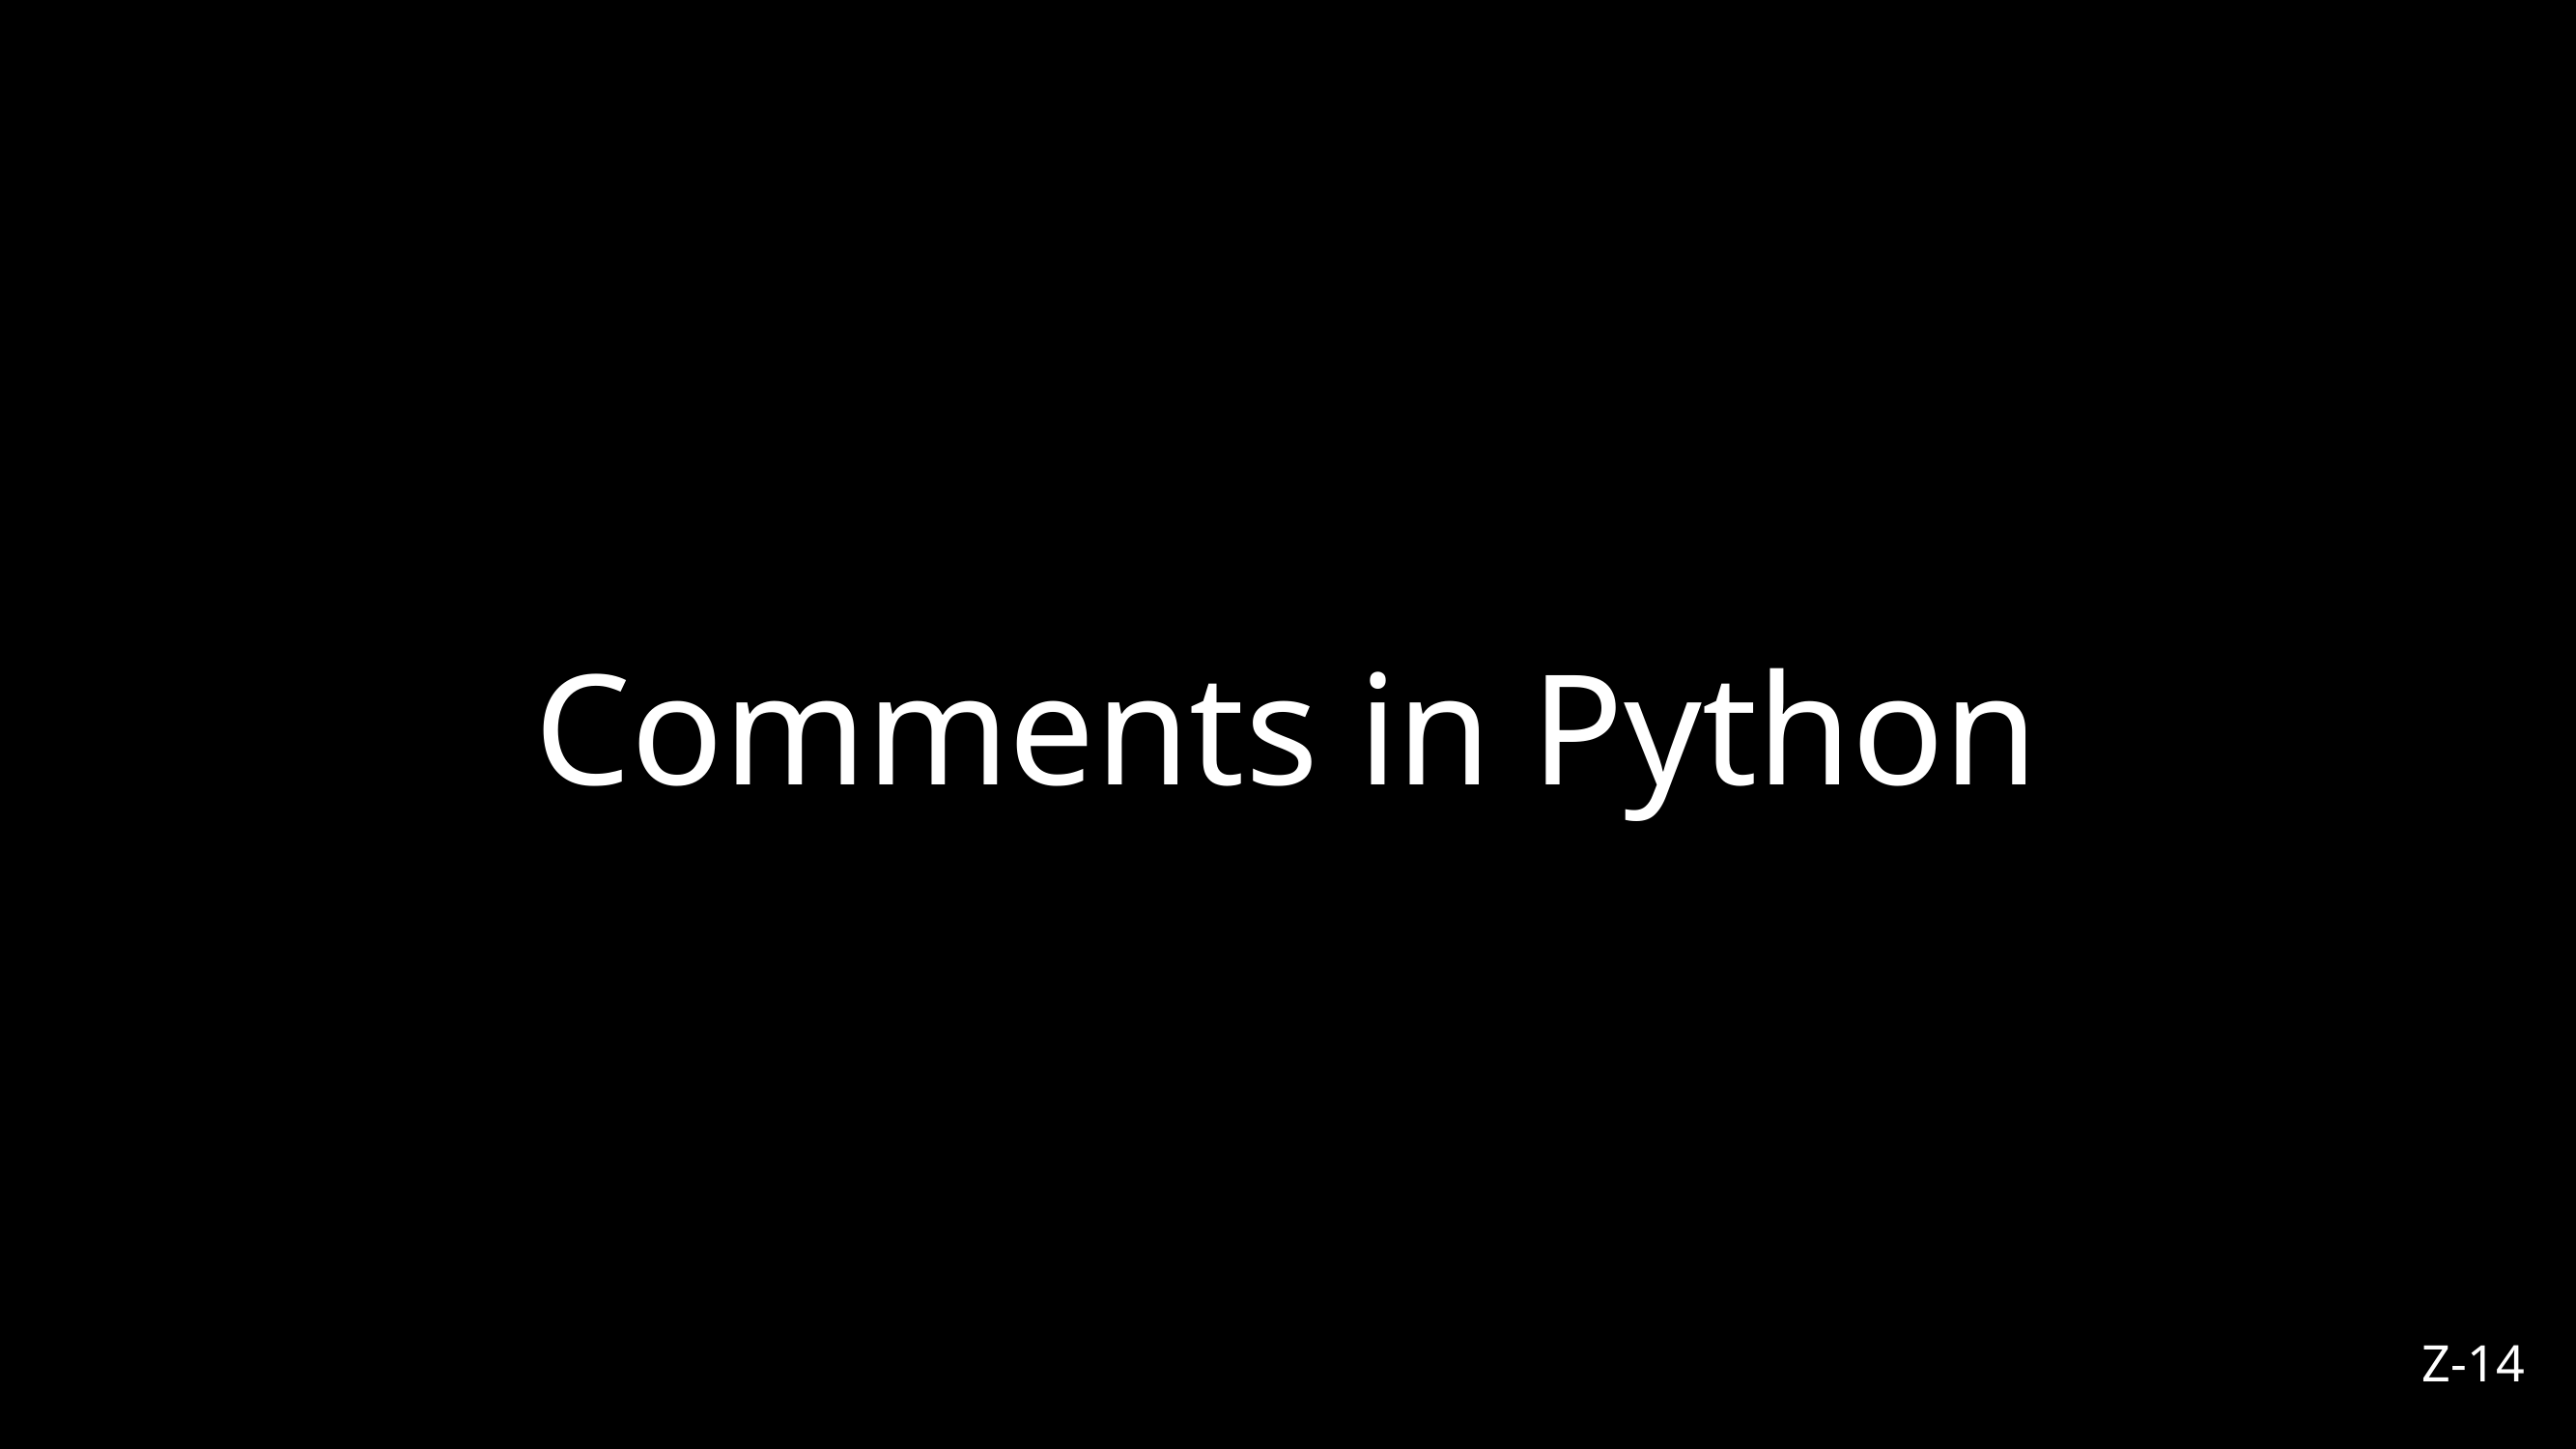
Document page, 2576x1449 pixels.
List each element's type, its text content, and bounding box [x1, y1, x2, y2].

text_box Z-14 [2421, 1331, 2525, 1392]
title Comments in Python [183, 440, 2392, 1007]
